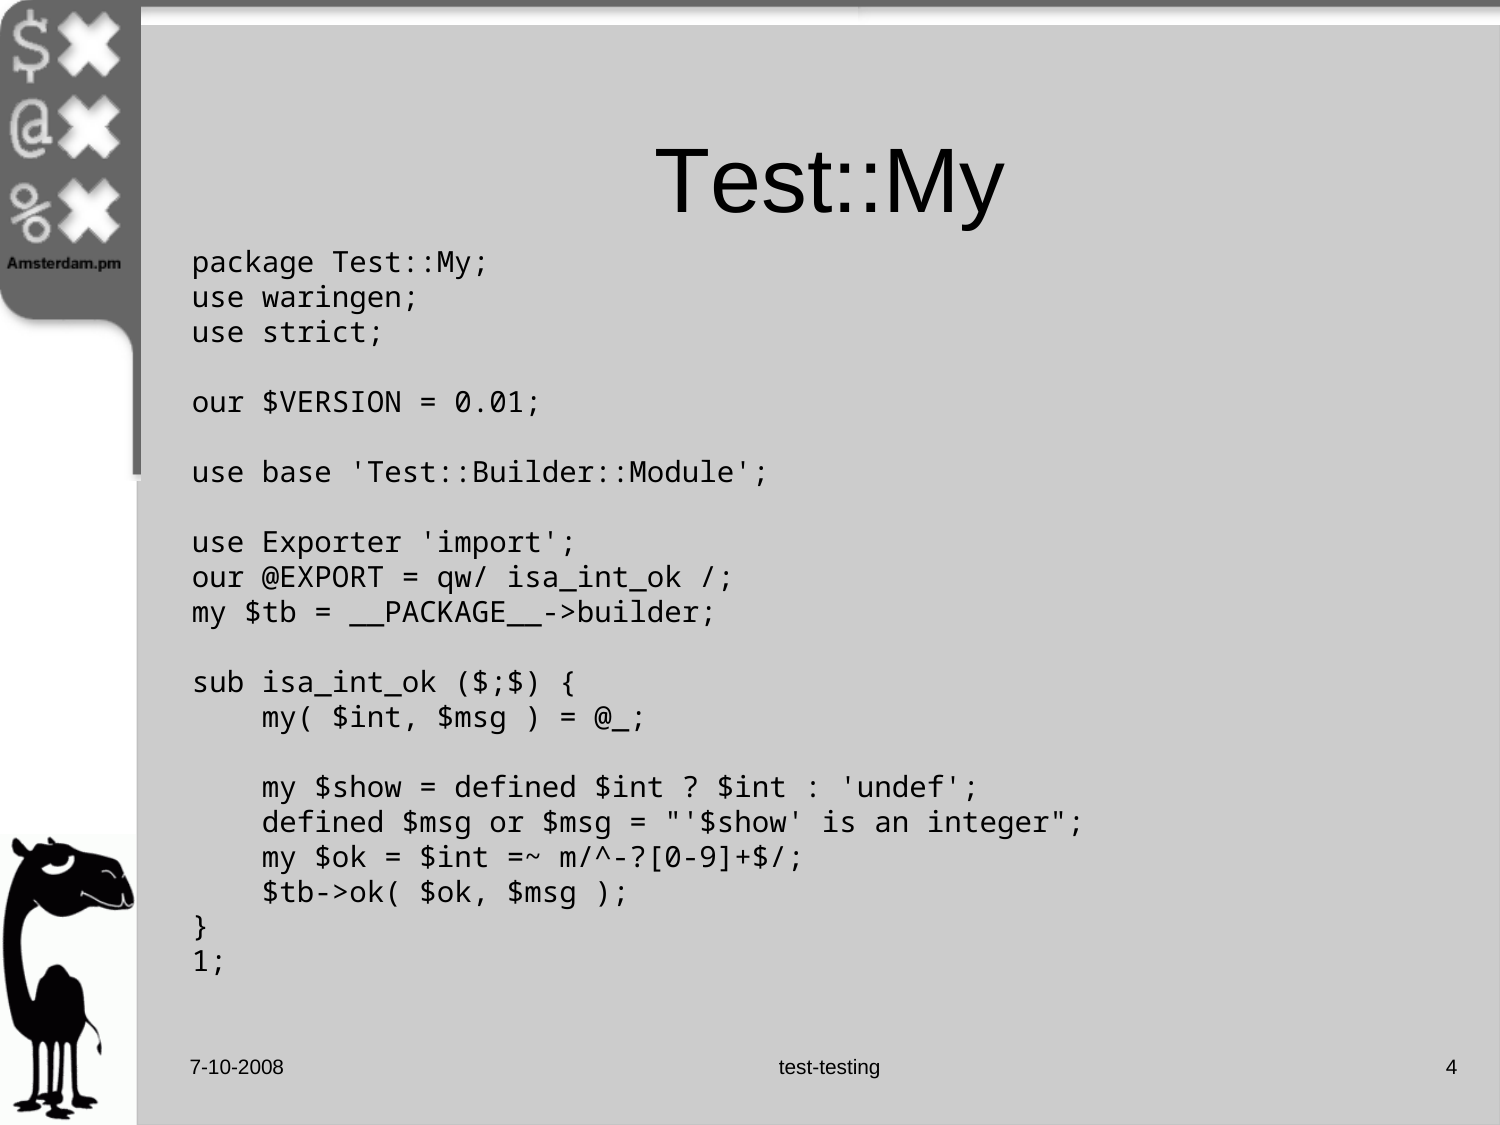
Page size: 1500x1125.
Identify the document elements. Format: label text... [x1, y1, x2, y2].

text_box package Test::My; use waringen; use strict; our $VERSION = 0.01; use base 'Test::Builder::Module'; use Exporter 'import'; our @EXPORT = qw/ isa_int_ok /; my $tb = __PACKAGE__->builder; sub isa_int_ok ($;$) { my( $int, $msg ) = @_; my $show = defined $int ? $int : 'undef'; defined $msg or $msg = "'$show' is an integer"; my $ok = $int =~ m/^-?[0-9]+$/; $tb->ok( $ok, $msg ); } 1; [177, 236, 1418, 1120]
picture [0, 834, 136, 1125]
picture [0, 0, 1500, 481]
title Test::My [187, 87, 1474, 274]
